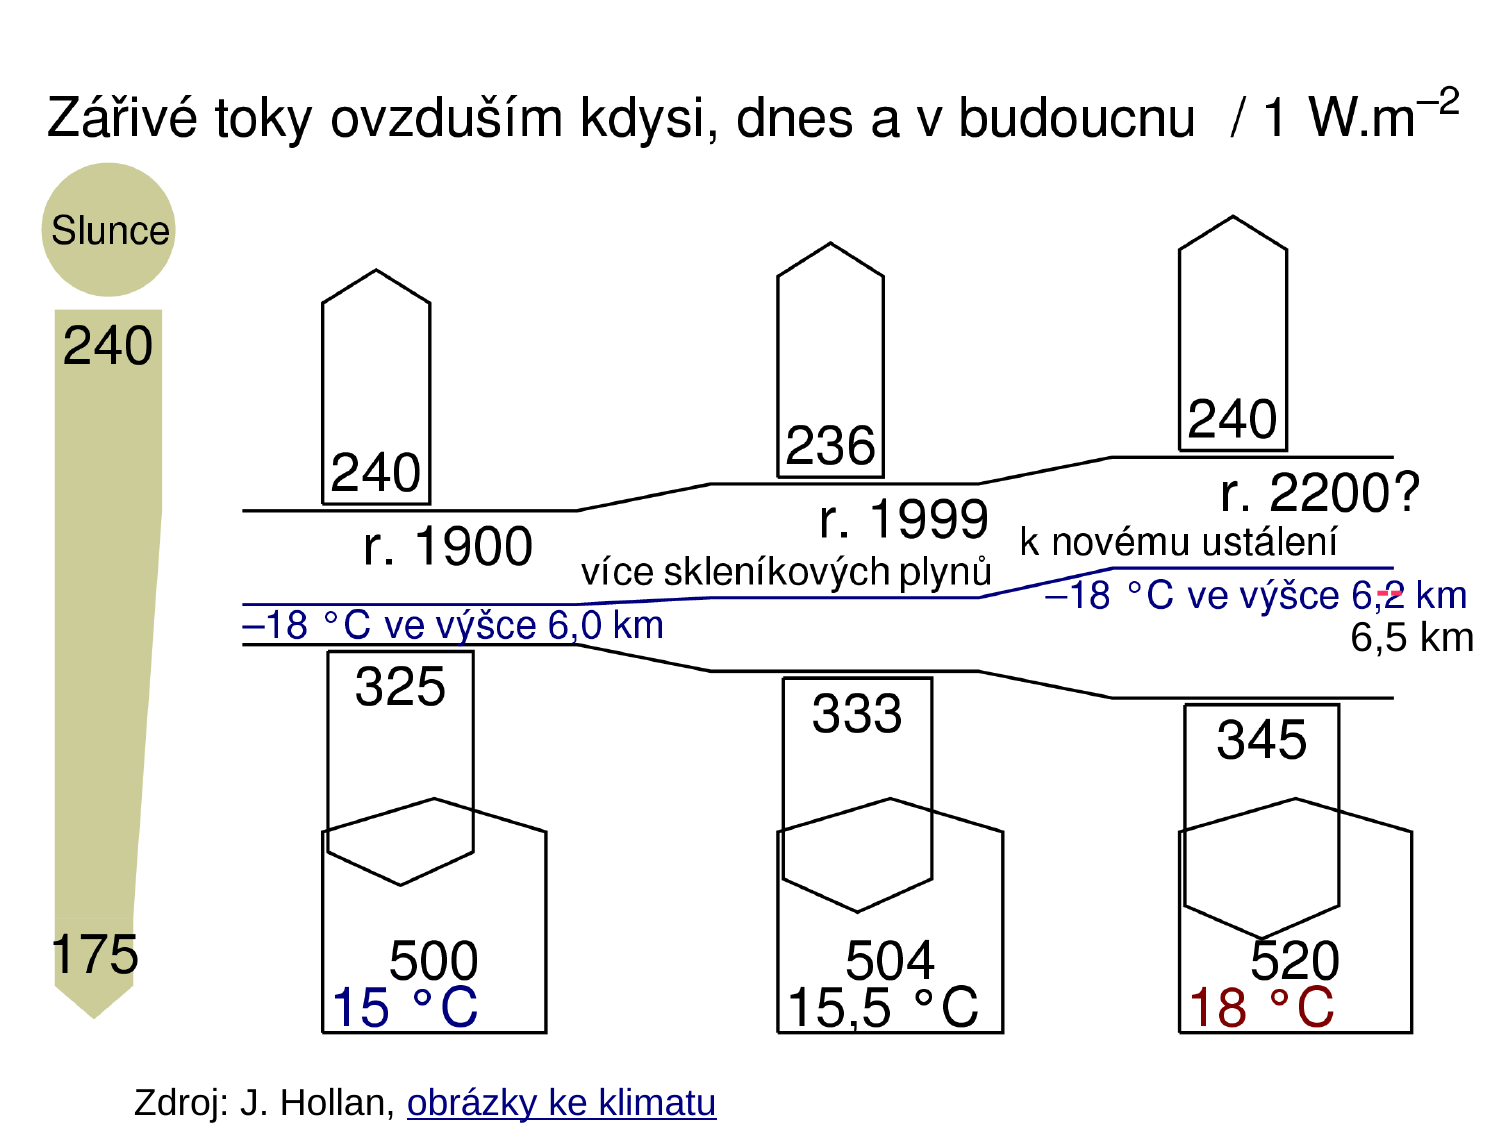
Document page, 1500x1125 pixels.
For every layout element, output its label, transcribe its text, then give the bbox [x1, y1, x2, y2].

title Zdroj: J. Hollan, obrázky ke klimatu [134, 1082, 739, 1125]
subtitle -- 6,5 km [1327, 571, 1499, 667]
picture [0, 51, 1500, 1071]
